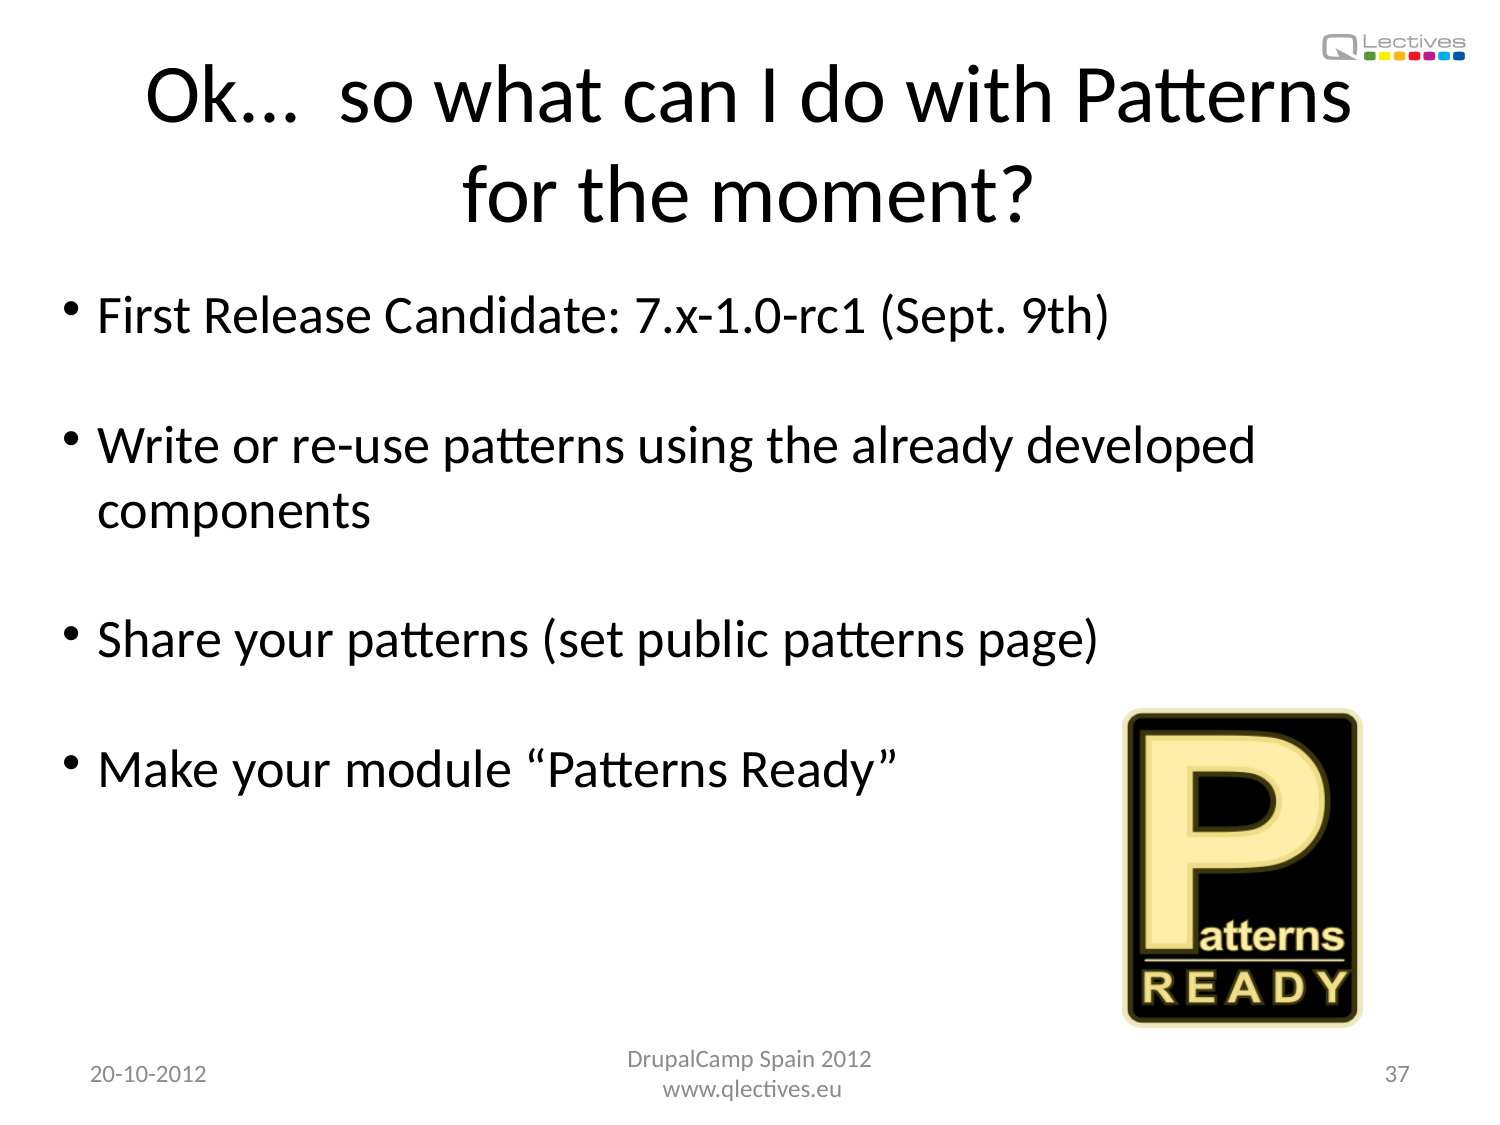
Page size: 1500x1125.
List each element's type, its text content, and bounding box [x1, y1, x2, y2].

text_box 20-10-2012 [74, 1042, 425, 1103]
picture [1122, 708, 1363, 1028]
picture [1288, 9, 1500, 90]
text_box DrupalCamp Spain 2012 www.qlectives.eu [512, 1042, 988, 1103]
text_box <number> [1074, 1042, 1425, 1103]
text_box Ok... so what can I do with Patterns for the moment? [75, 45, 1425, 233]
text_box First Release Candidate: 7.x-1.0-rc1 (Sept. 9th) Write or re-use patterns using the already developed components Share your patterns (set public patterns page) Make your module “Patterns Ready” [47, 271, 1410, 1014]
